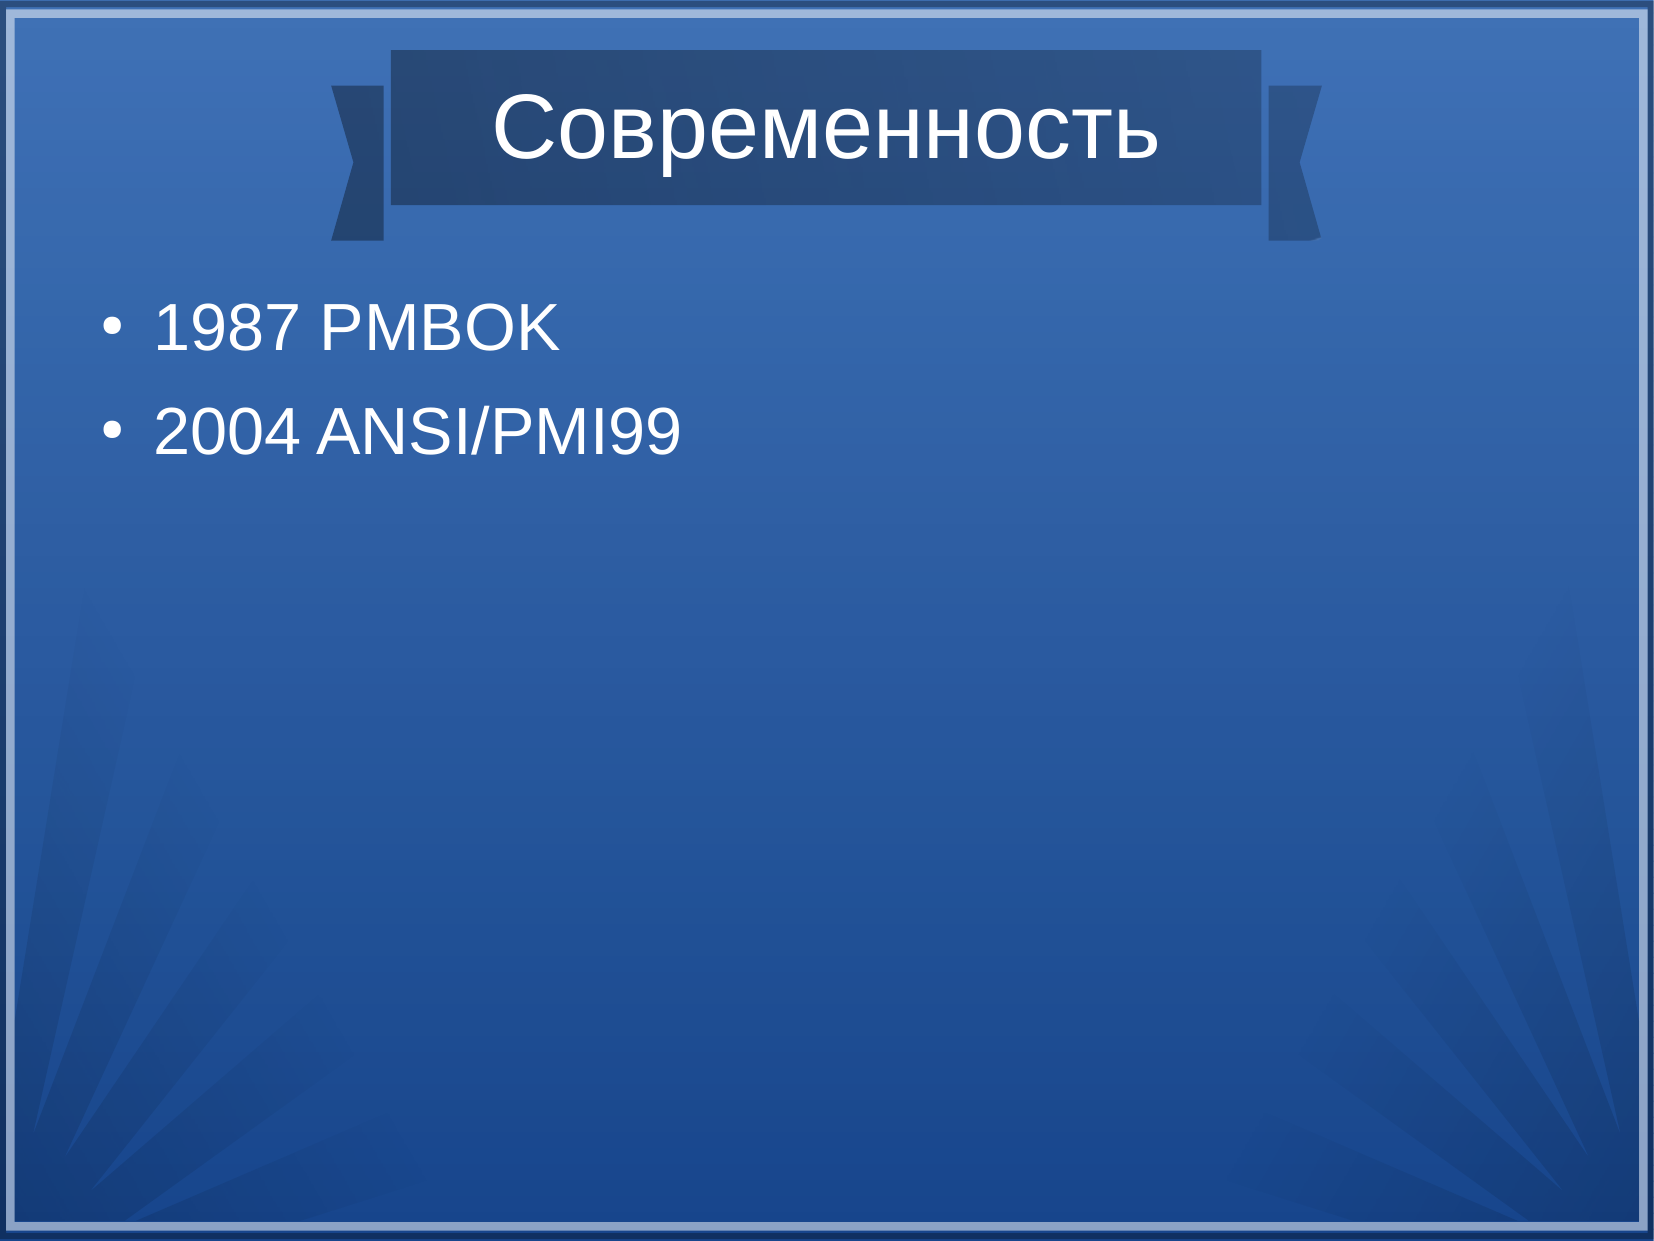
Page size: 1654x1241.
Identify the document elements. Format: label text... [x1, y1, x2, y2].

list 1987 PMBOK 2004 ANSI/PMI99 [82, 290, 1538, 1241]
title Современность [389, 49, 1264, 205]
